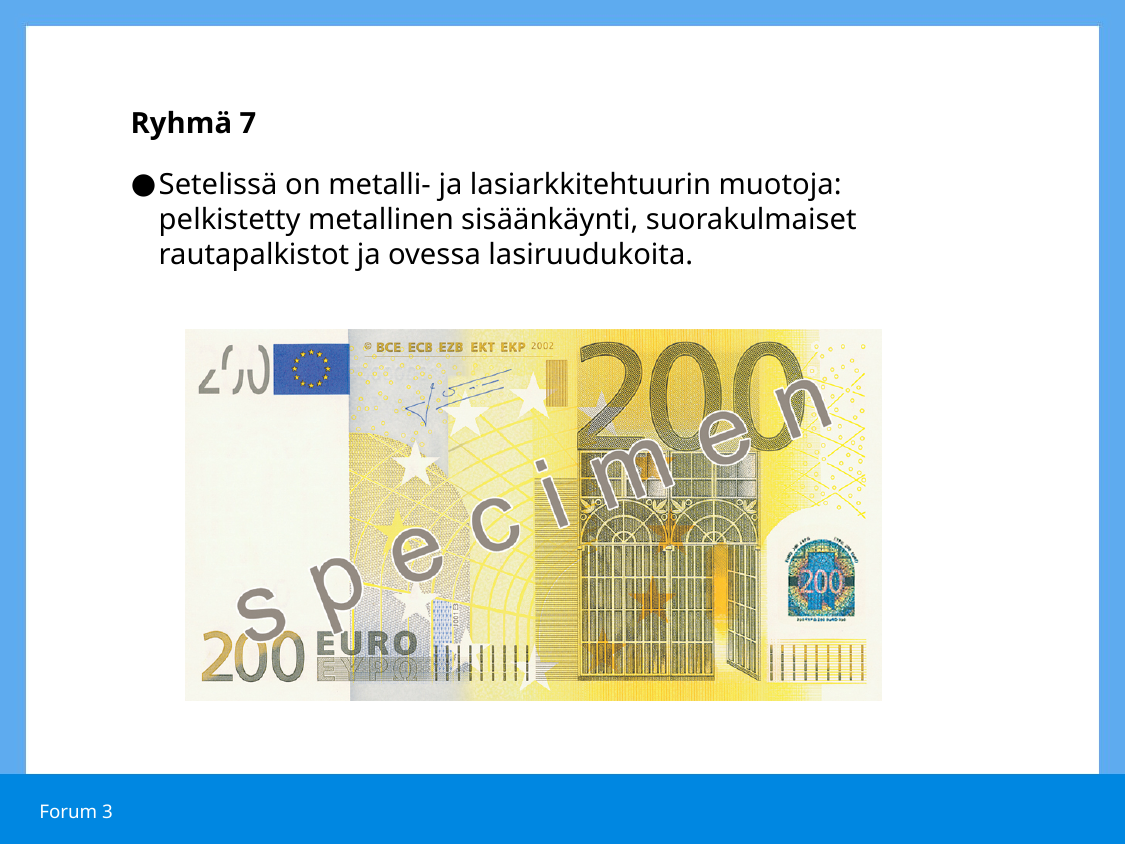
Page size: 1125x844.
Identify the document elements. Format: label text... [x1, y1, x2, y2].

list Ryhmä 7 Setelissä on metalli- ja lasiarkkitehtuurin muotoja: pelkistetty metallinen sisäänkäynti, suorakulmaiset rautapalkistot ja ovessa lasiruudukoita. [91, 92, 976, 316]
picture [0, 0, 1125, 844]
